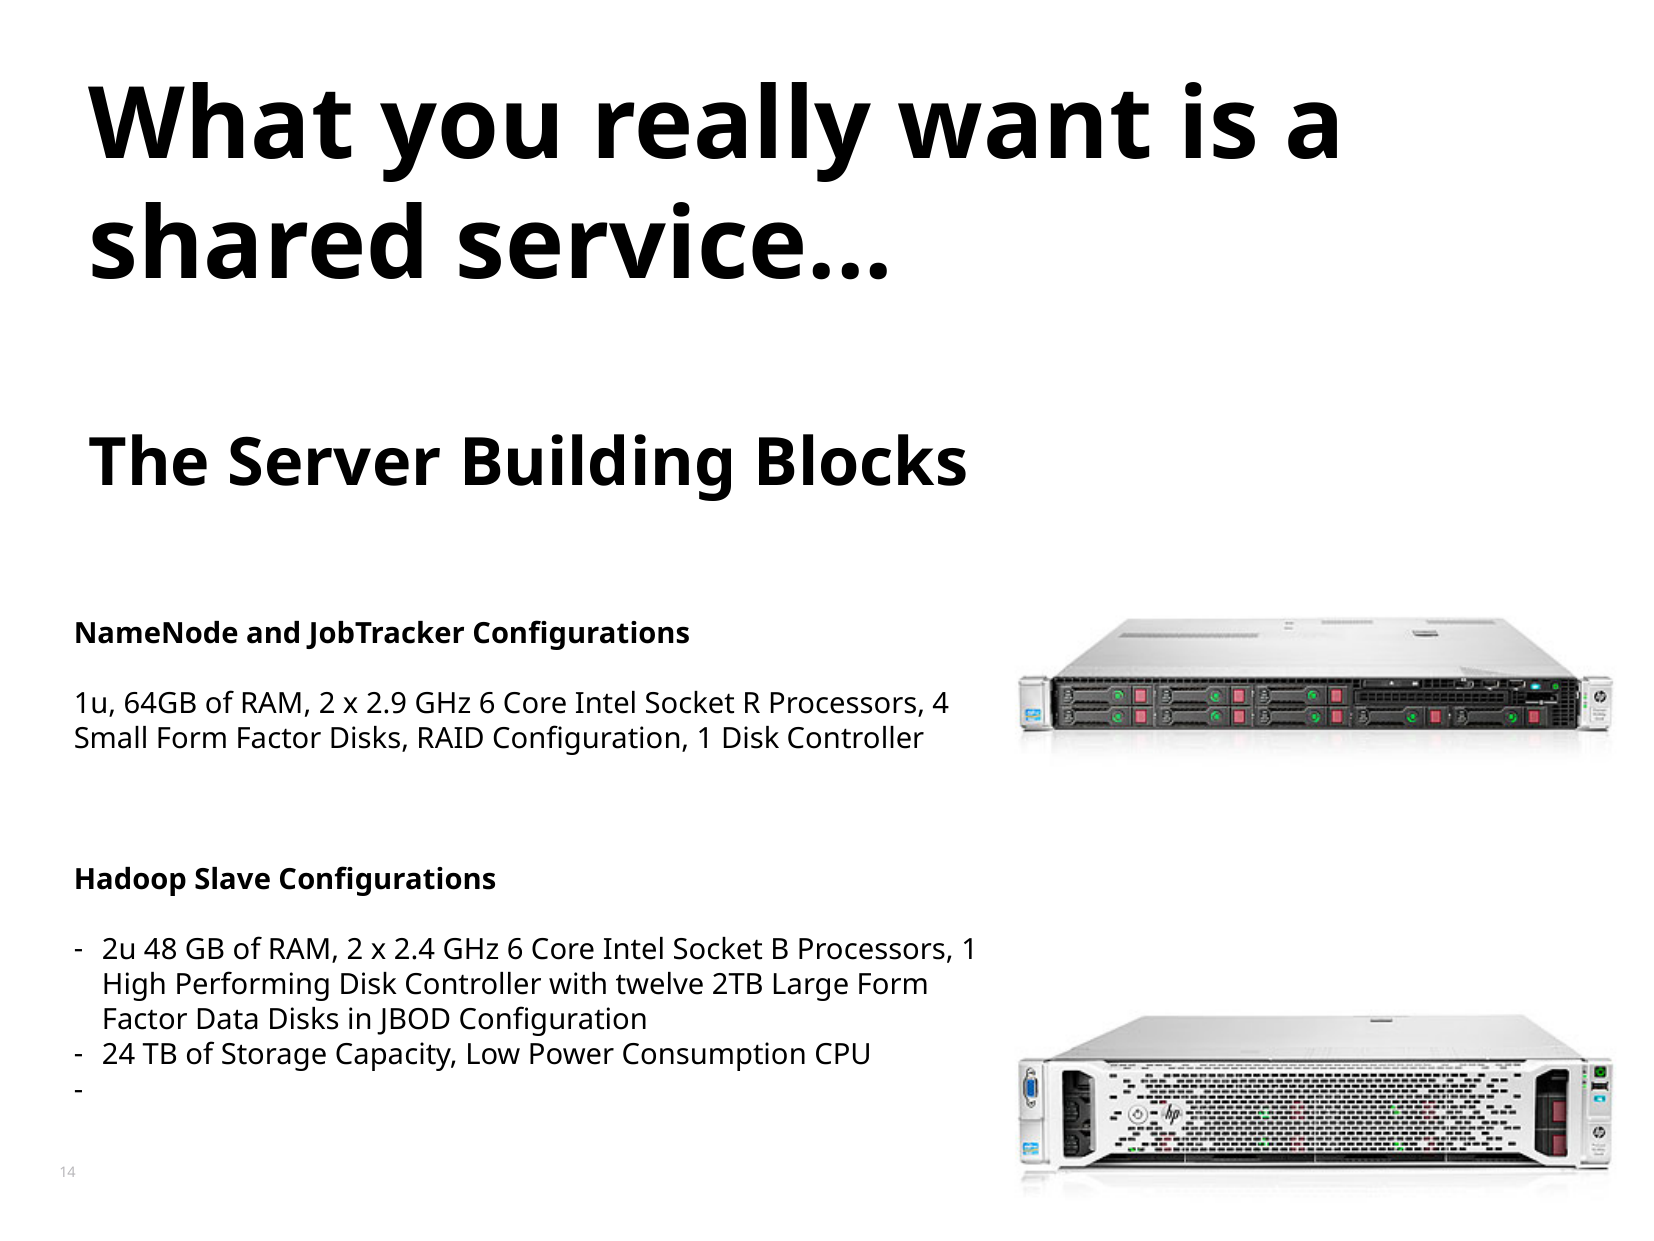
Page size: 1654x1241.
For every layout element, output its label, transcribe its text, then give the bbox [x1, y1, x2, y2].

picture [1003, 378, 1629, 1241]
title What you really want is a shared service... The Server Building Blocks [88, 59, 1595, 562]
list NameNode and JobTracker Configurations 1u, 64GB of RAM, 2 x 2.9 GHz 6 Core Intel Socket R Processors, 4 Small Form Factor Disks, RAID Configuration, 1 Disk Controller Hadoop Slave Configurations 2u 48 GB of RAM, 2 x 2.4 GHz 6 Core Intel Socket B Processors, 1 High Performing Disk Controller with twelve 2TB Large Form Factor Data Disks in JBOD Configuration 24 TB of Storage Capacity, Low Power Consumption CPU [59, 606, 1004, 1182]
